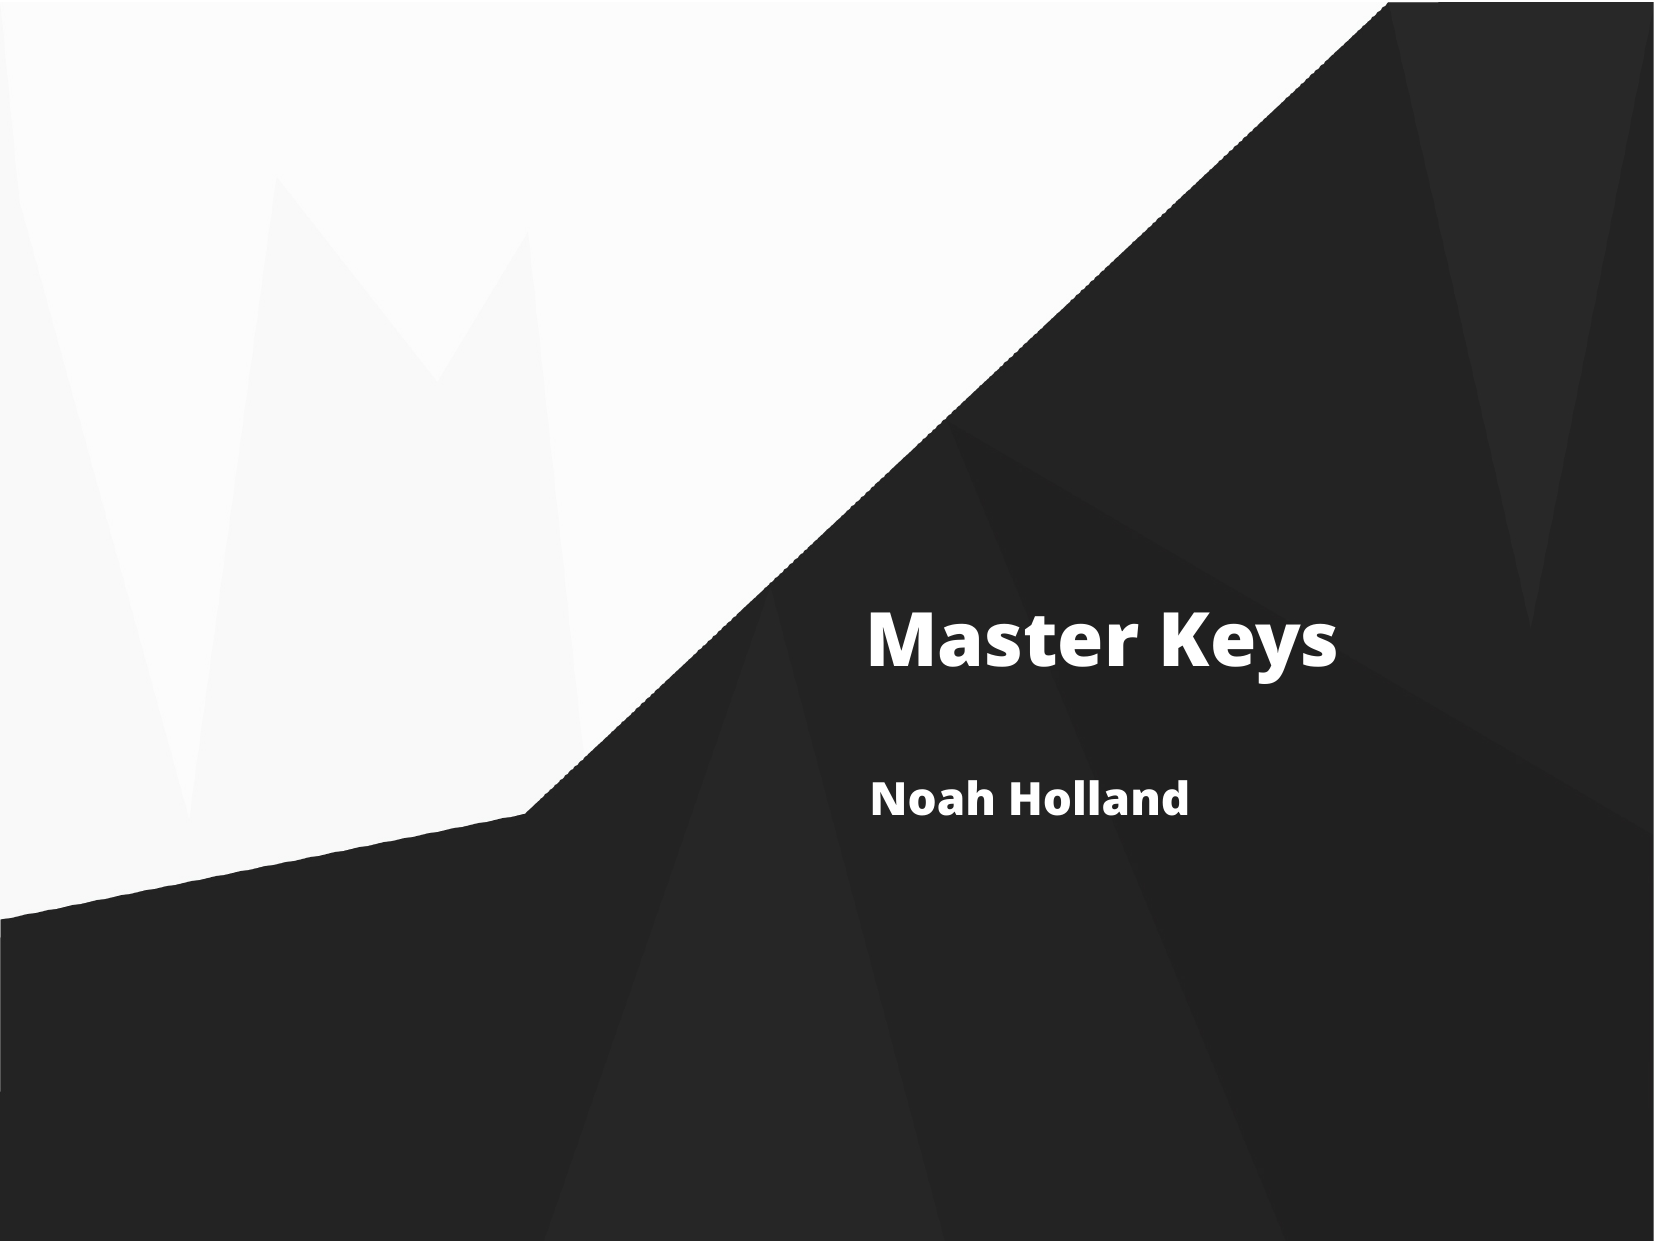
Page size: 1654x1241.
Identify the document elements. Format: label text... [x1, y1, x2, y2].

picture [0, 2, 1654, 1241]
title Master Keys [865, 561, 1613, 712]
subtitle Noah Holland [869, 741, 1477, 854]
